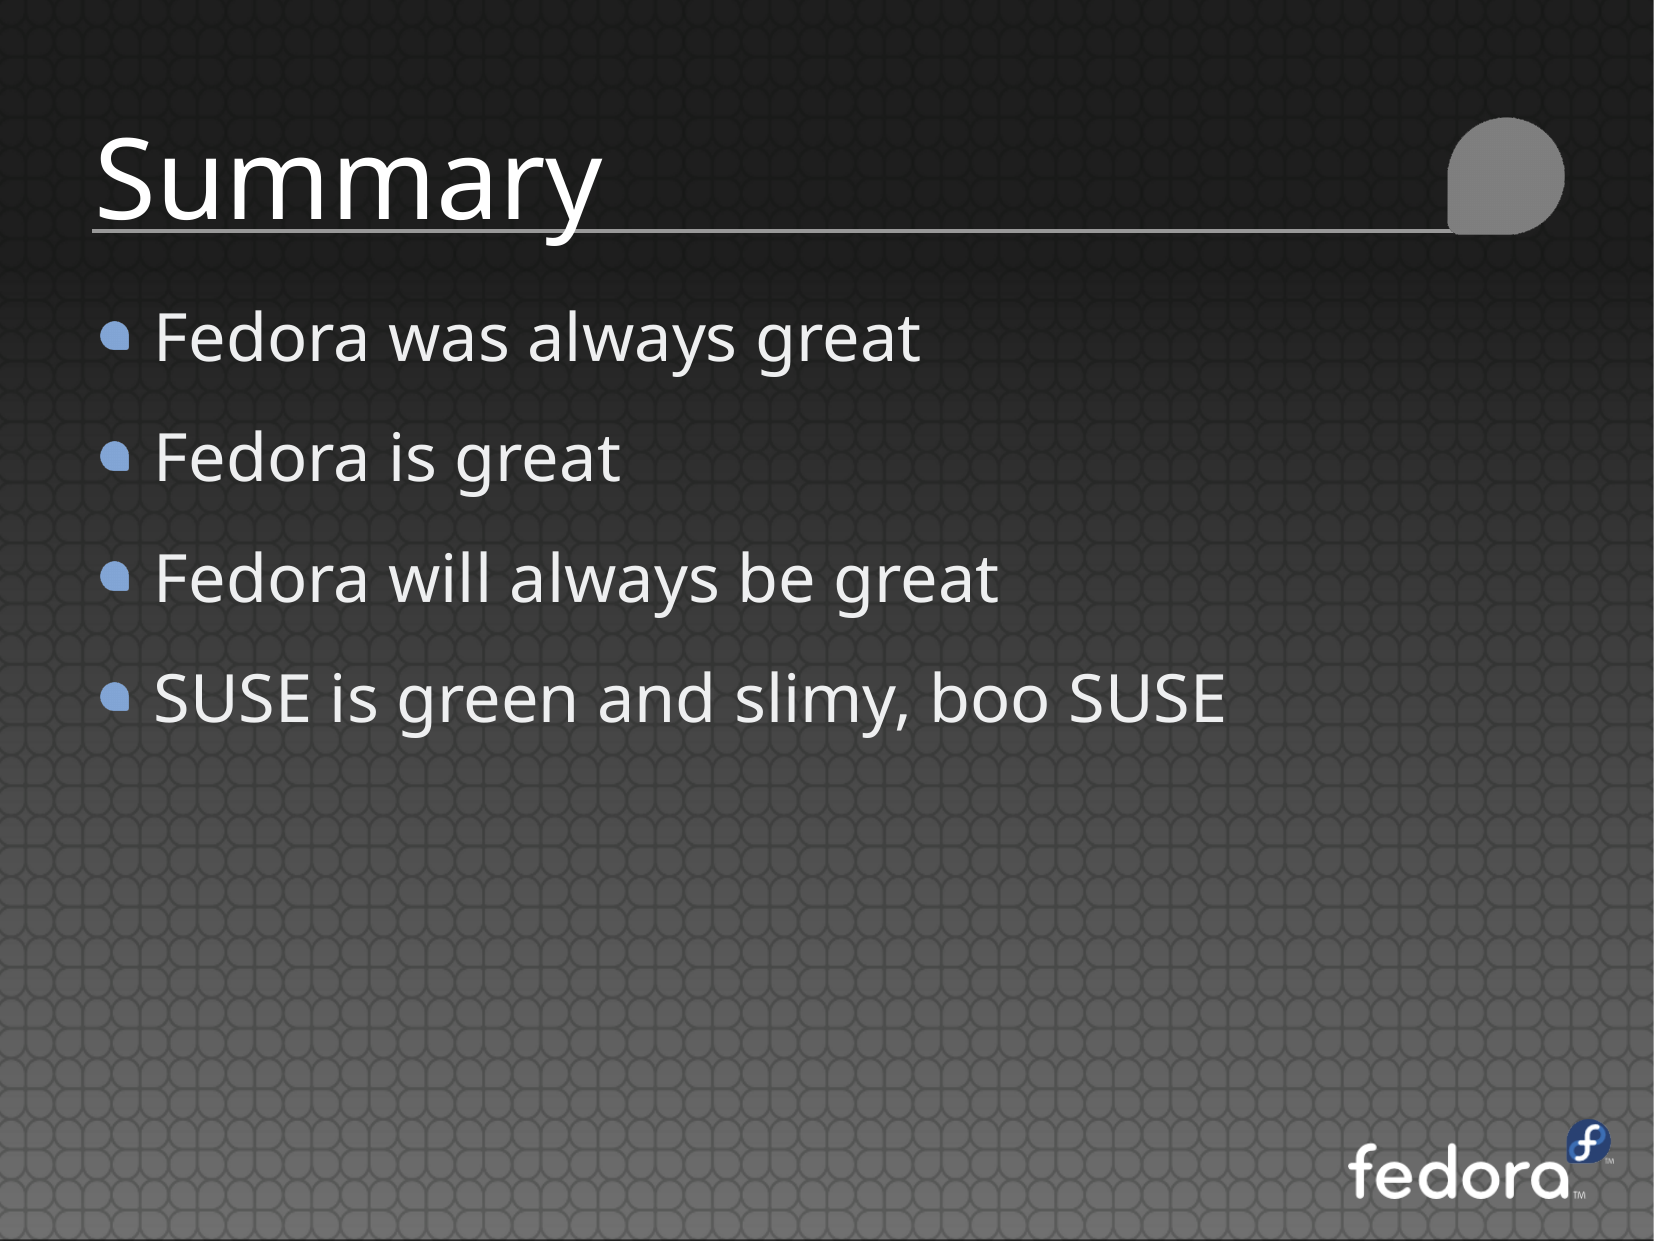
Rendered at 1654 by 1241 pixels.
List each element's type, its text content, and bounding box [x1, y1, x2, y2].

title Summary [94, 100, 1426, 251]
picture [0, 0, 1654, 1241]
list Fedora was always great Fedora is great Fedora will always be great SUSE is green and slimy, boo SUSE [82, 290, 1571, 1094]
